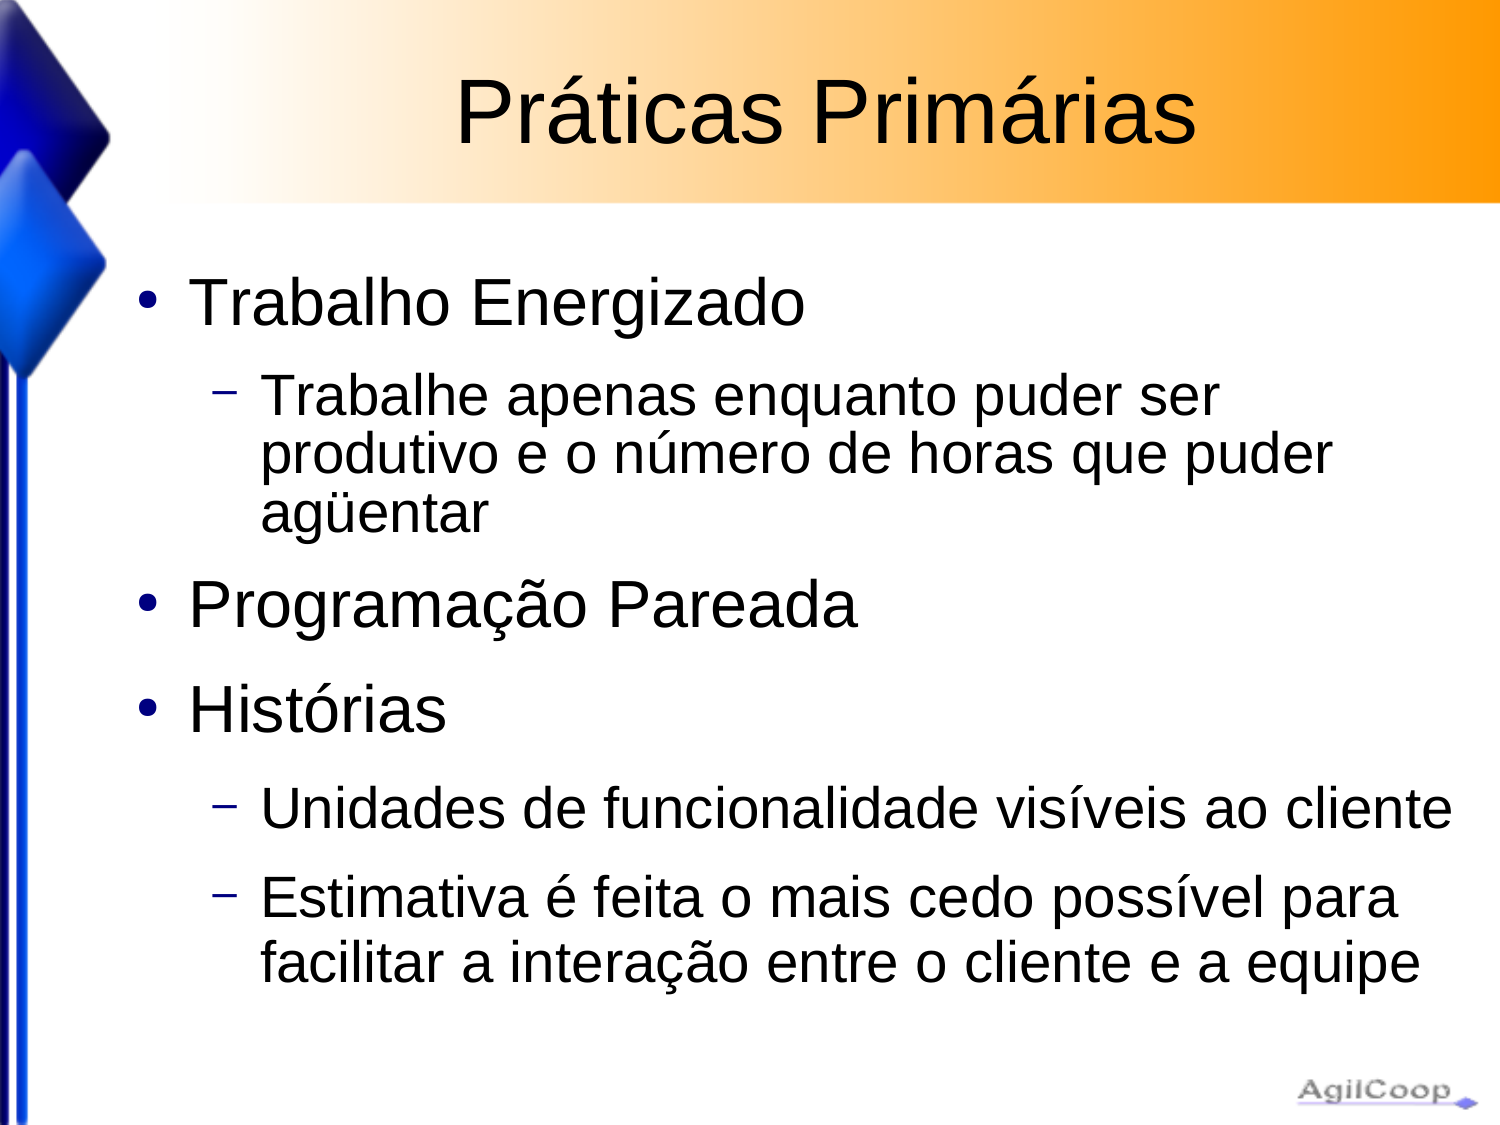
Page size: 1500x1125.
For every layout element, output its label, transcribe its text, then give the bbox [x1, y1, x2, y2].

title Práticas Primárias [82, 8, 1500, 216]
list Trabalho Energizado Trabalhe apenas enquanto puder ser produtivo e o número de horas que puder agüentar Programação Pareada Histórias Unidades de funcionalidade visíveis ao cliente Estimativa é feita o mais cedo possível para facilitar a interação entre o cliente e a equipe [118, 271, 1477, 1123]
picture [0, 0, 1500, 1125]
